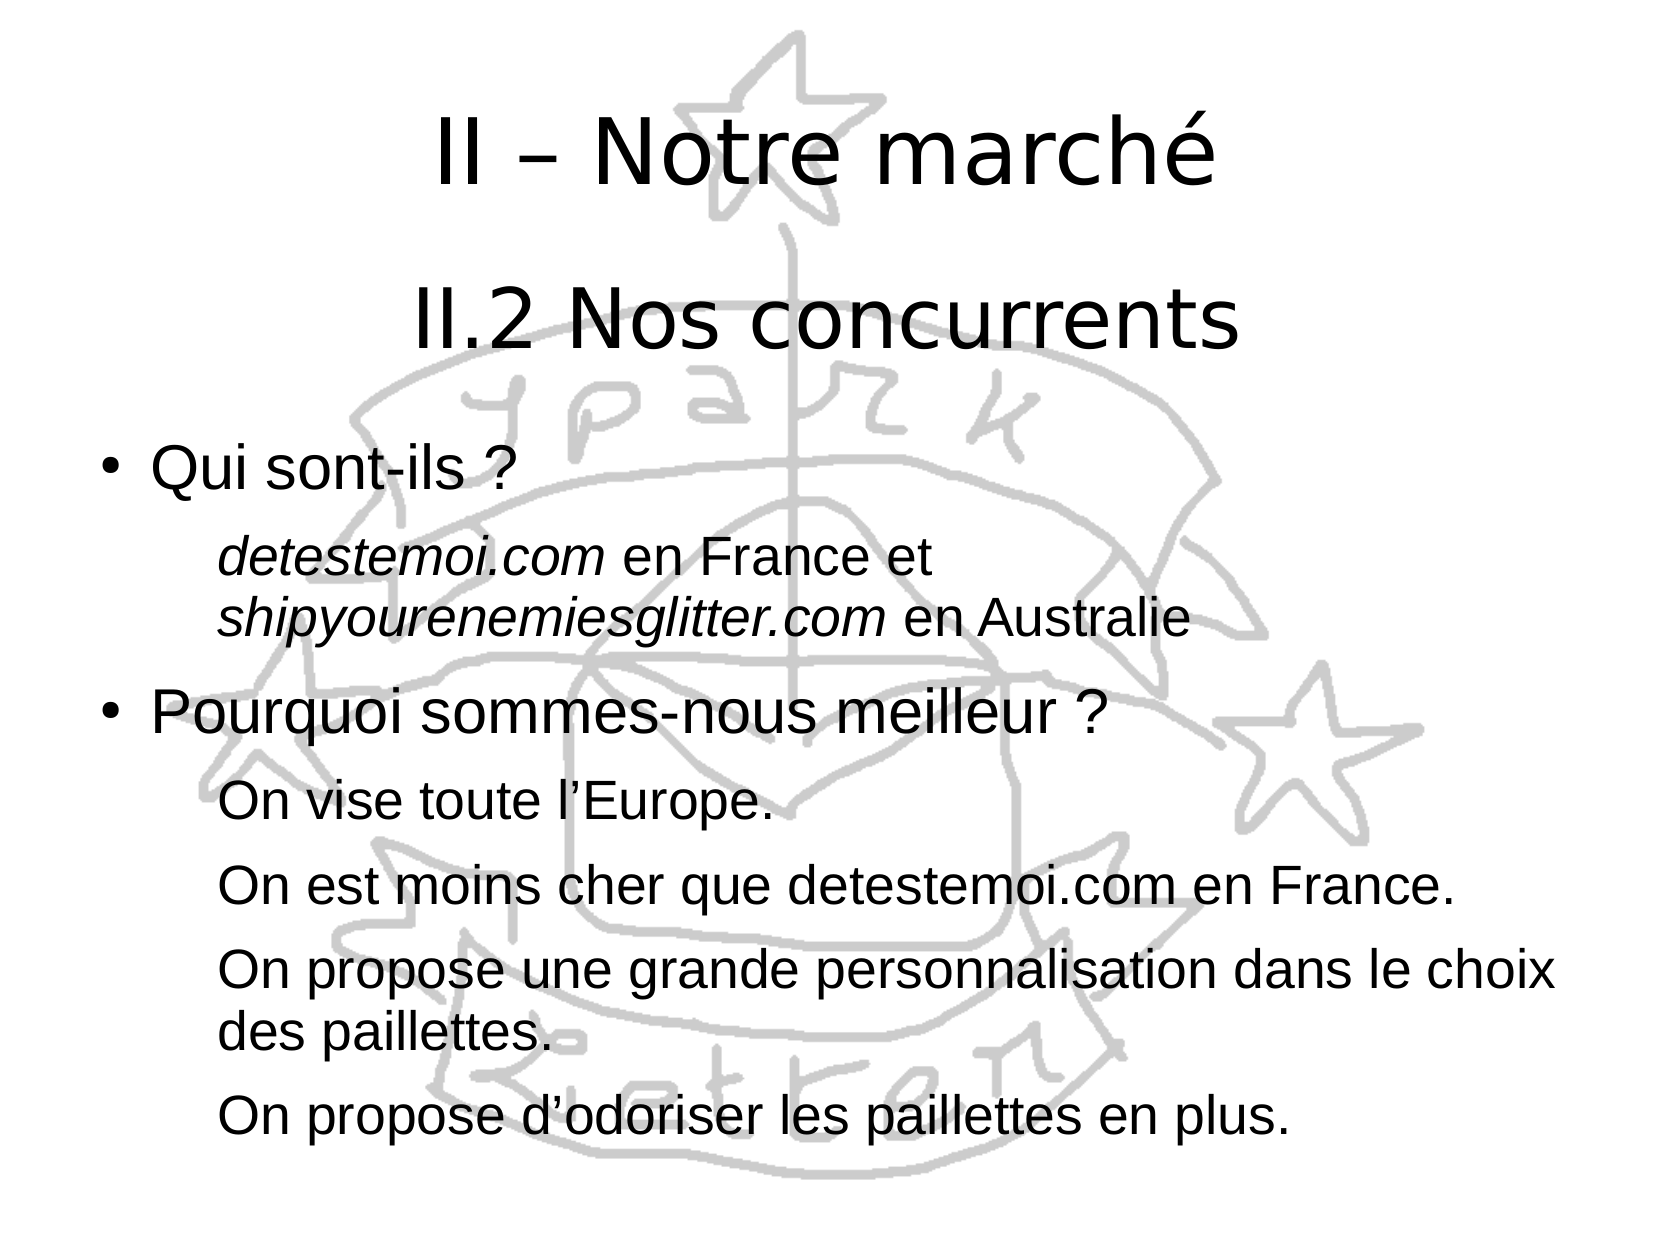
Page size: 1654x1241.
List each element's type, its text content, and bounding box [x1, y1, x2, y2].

picture [29, 11, 1648, 263]
picture [29, 361, 1648, 1241]
text_box II.2 Nos concurrents [0, 263, 1654, 361]
list Qui sont-ils ? detestemoi.com en France et shipyourenemiesglitter.com en Australie Pourquoi sommes-nous meilleur ? On vise toute l’Europe. On est moins cher que detestemoi.com en France. On propose une grande personnalisation dans le choix des paillettes. On propose d’odoriser les paillettes en plus. [82, 431, 1571, 1152]
title II – Notre marché [82, 49, 1571, 257]
